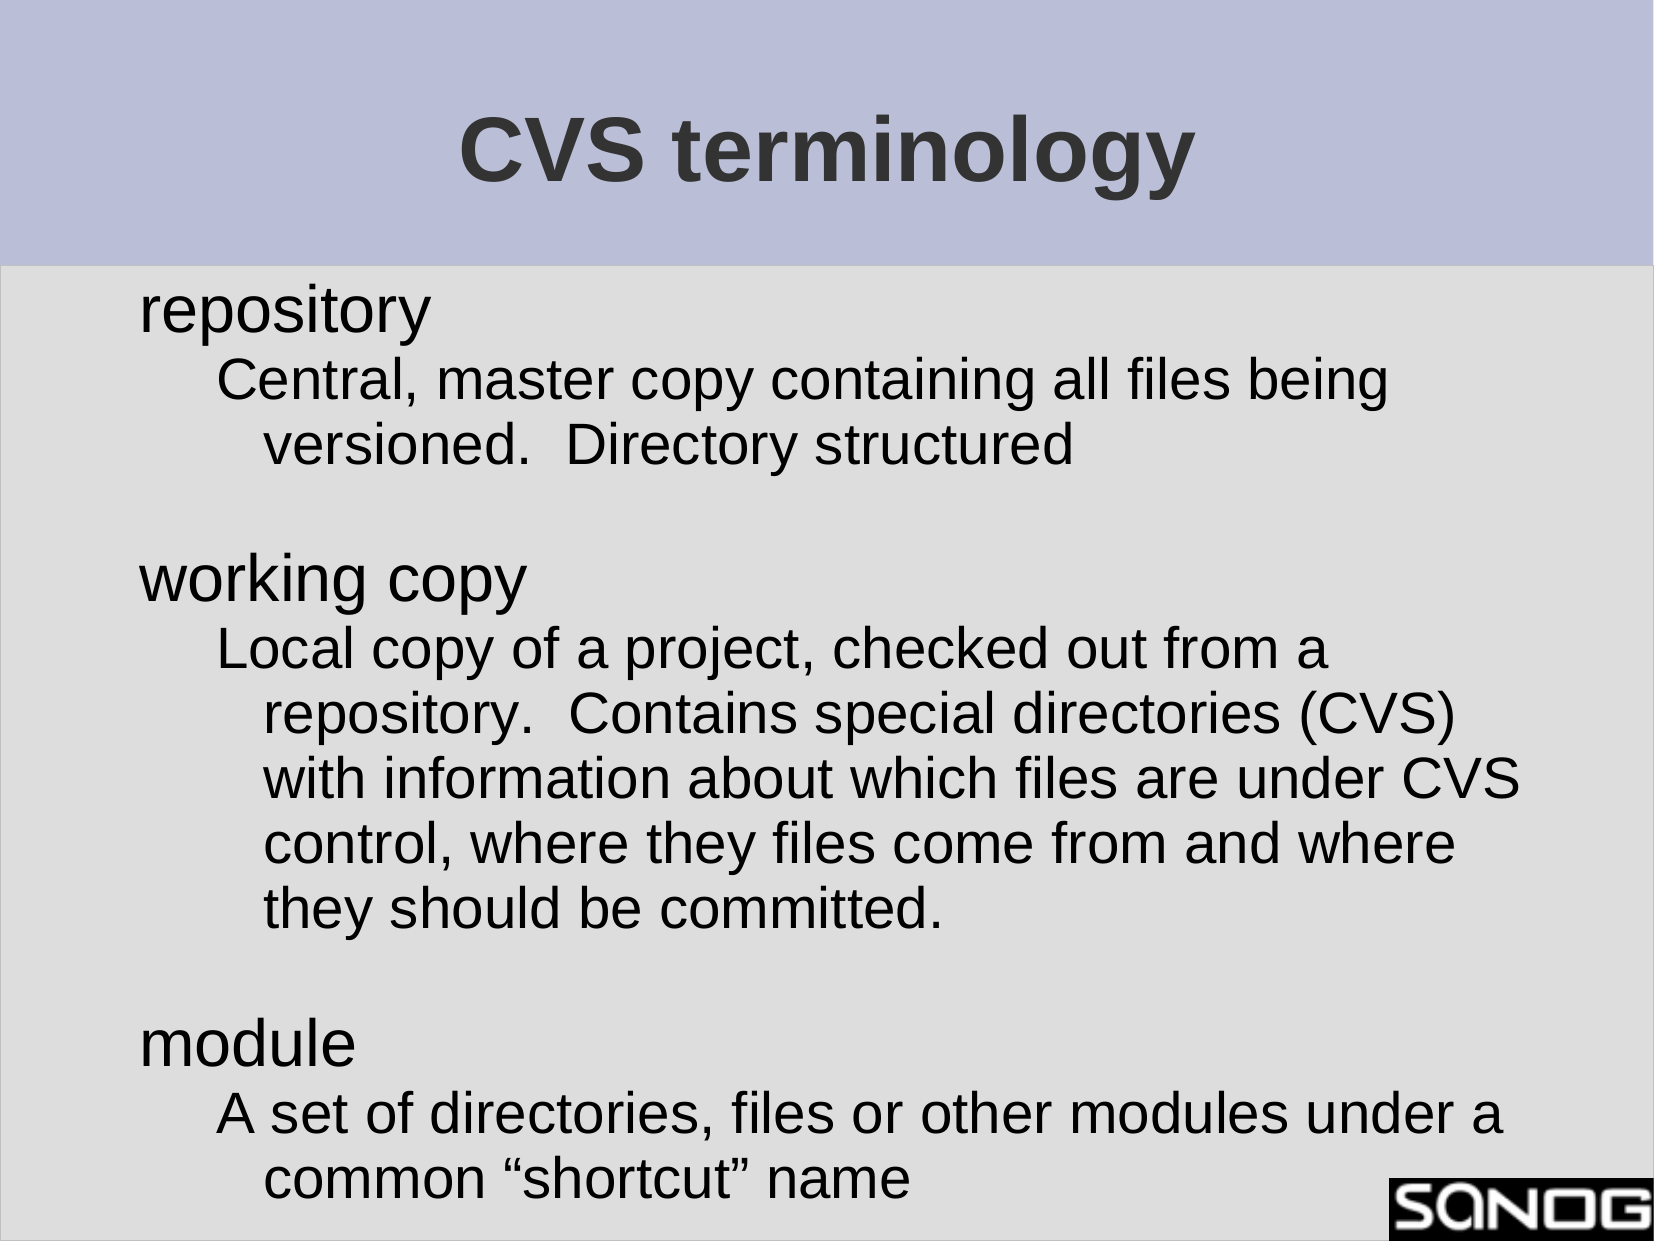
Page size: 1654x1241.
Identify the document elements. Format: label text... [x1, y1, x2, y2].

list repository Central, master copy containing all files being versioned. Directory structured working copy Local copy of a project, checked out from a repository. Contains special directories (CVS) with information about which files are under CVS control, where they files come from and where they should be committed. module A set of directories, files or other modules under a common “shortcut” name [121, 271, 1561, 1241]
picture [1561, 1178, 1654, 1241]
title CVS terminology [121, 46, 1534, 254]
